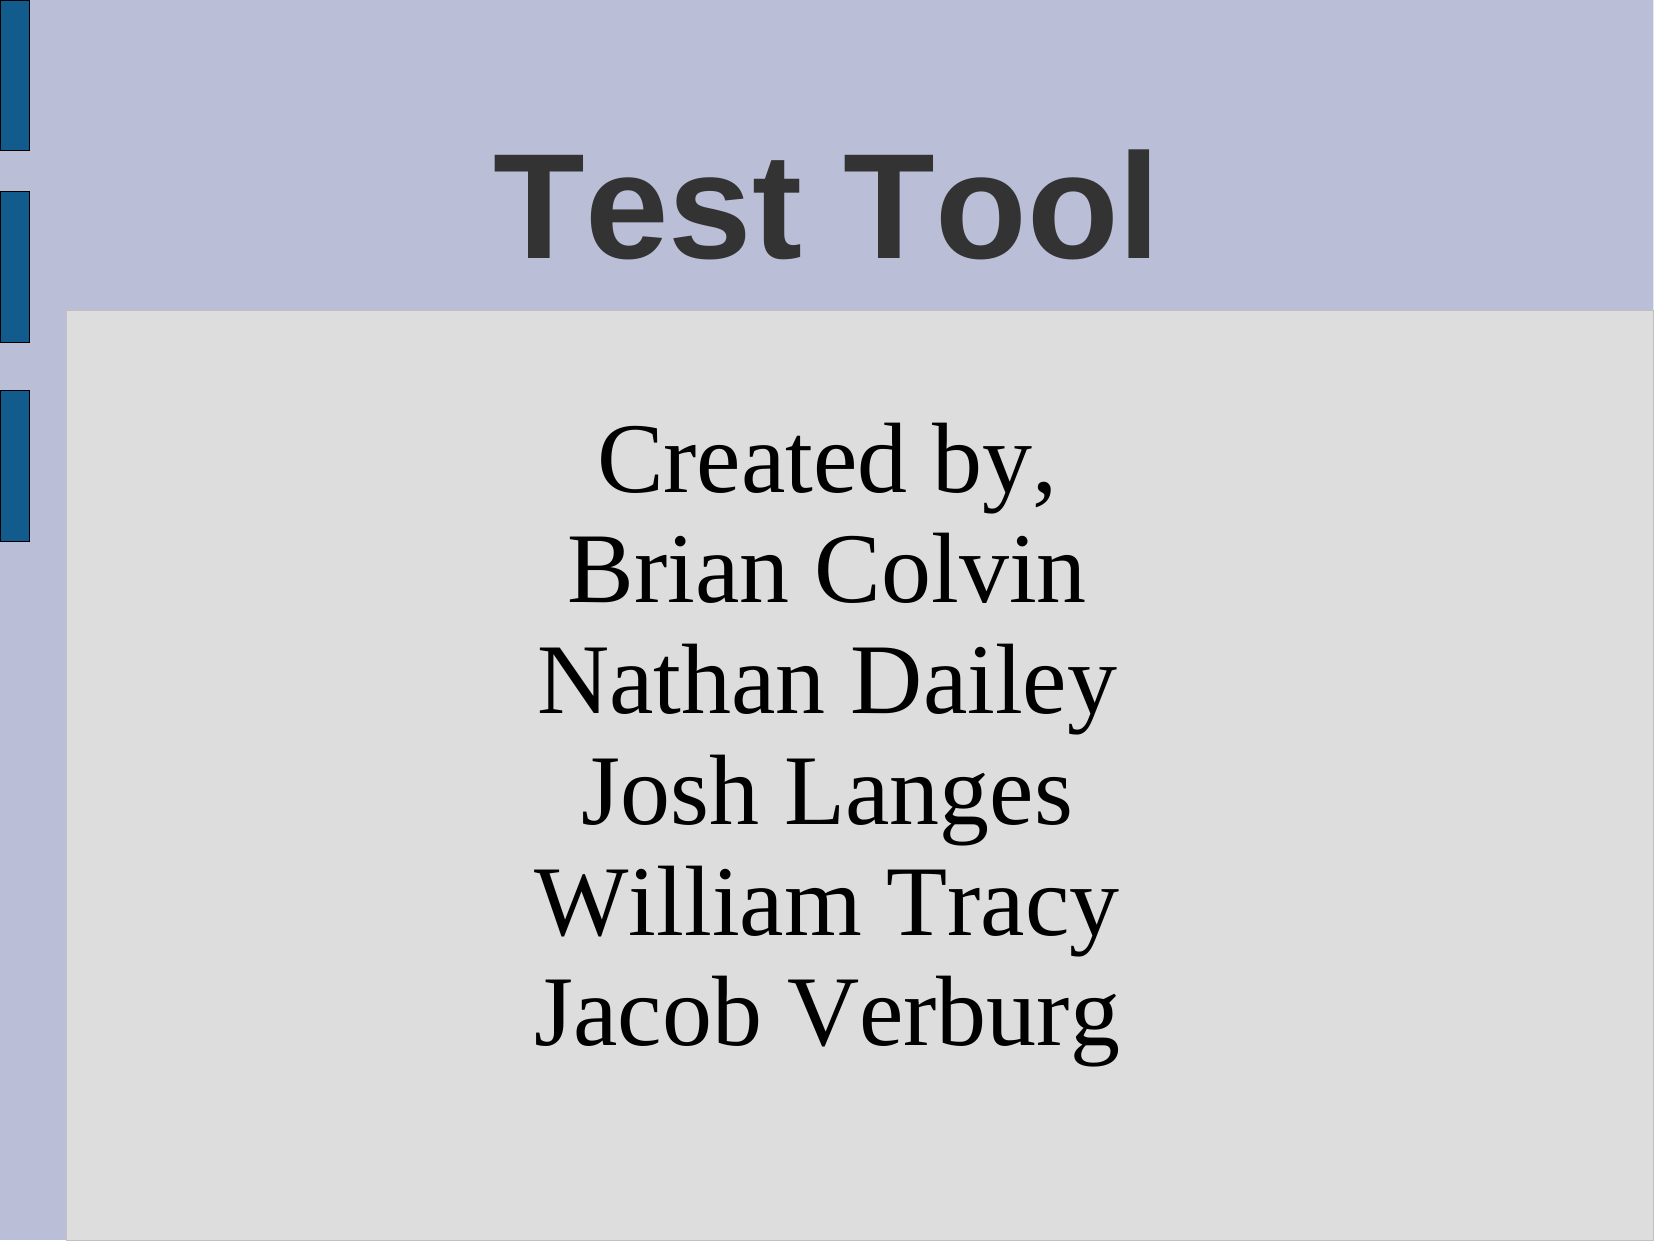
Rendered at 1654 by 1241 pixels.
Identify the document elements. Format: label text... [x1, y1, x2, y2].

title Test Tool [121, 75, 1534, 338]
subtitle Created by, Brian Colvin Nathan Dailey Josh Langes William Tracy Jacob Verburg [121, 344, 1534, 1127]
